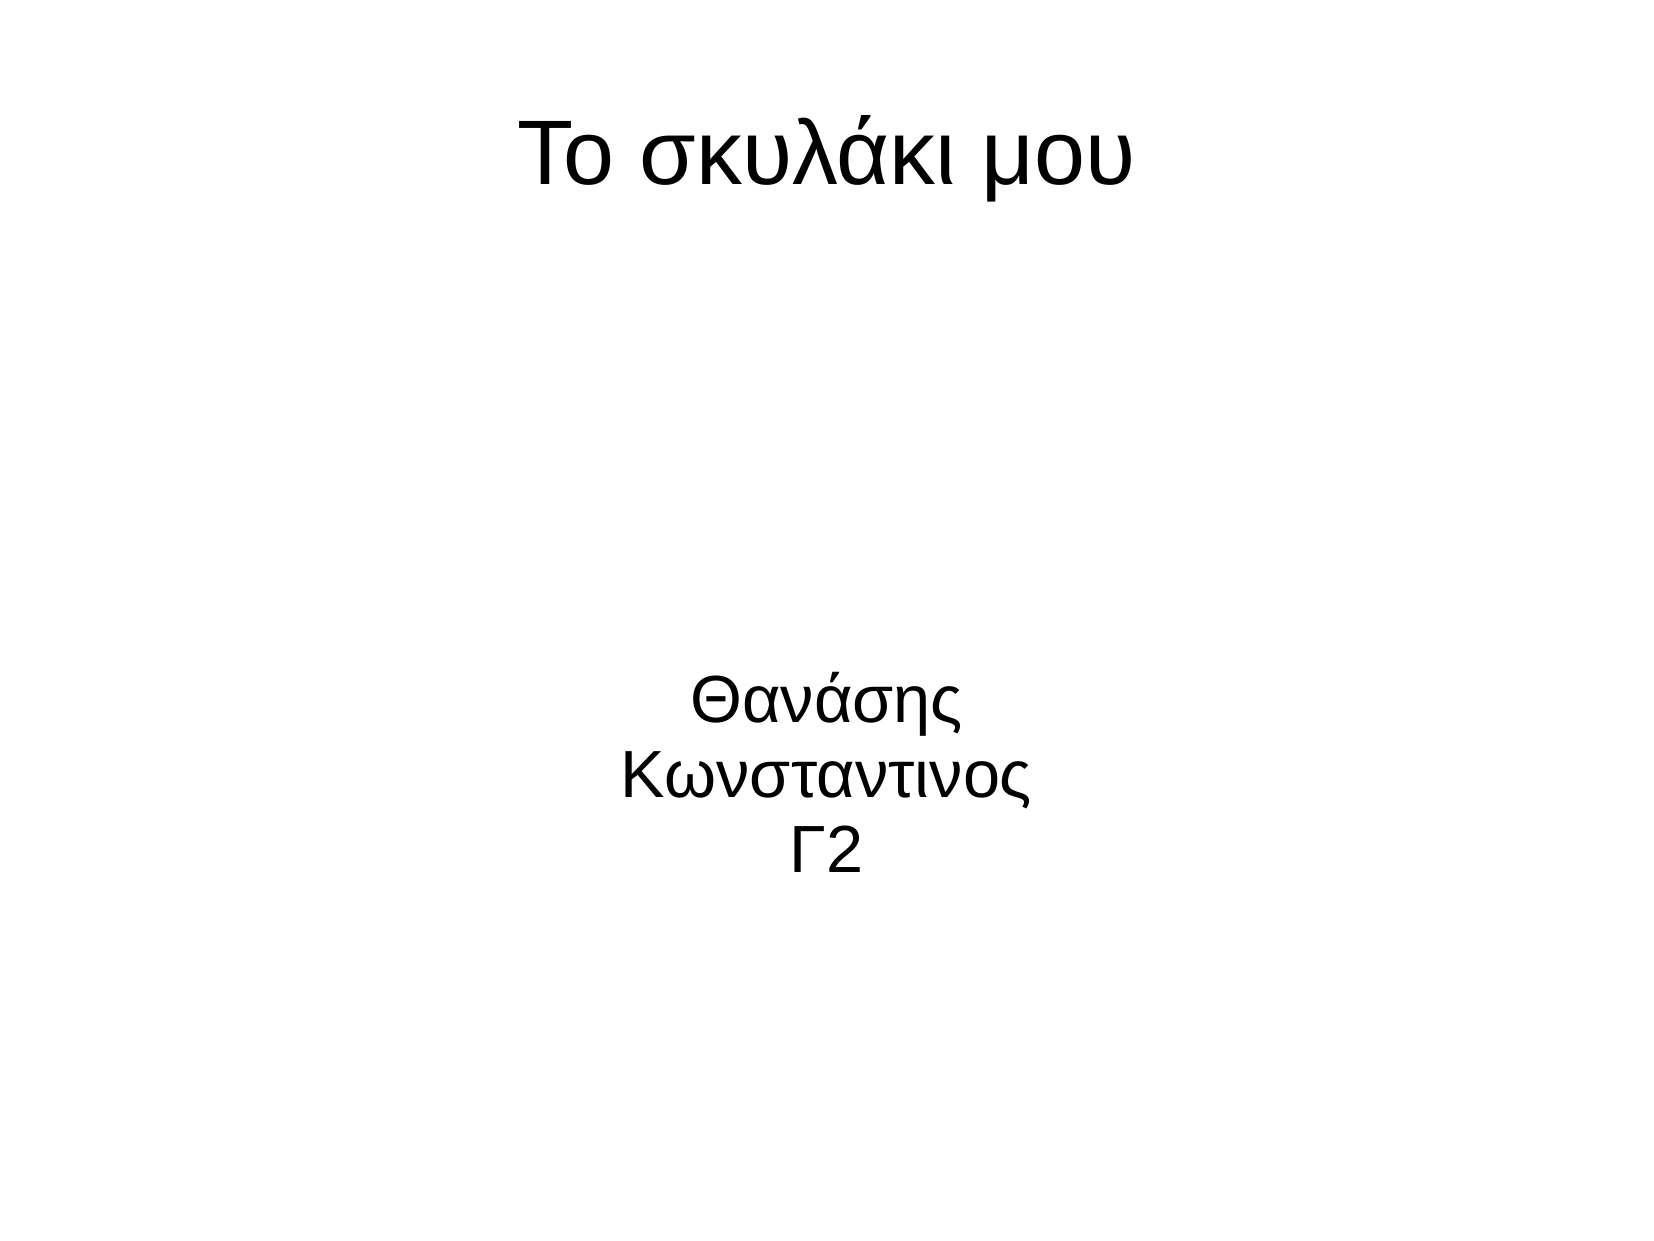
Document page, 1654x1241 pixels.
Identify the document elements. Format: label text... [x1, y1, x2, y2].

subtitle Θανάσης Κωνσταντινος Γ2 [82, 290, 1571, 1109]
title Το σκυλάκι μου [82, 49, 1571, 257]
